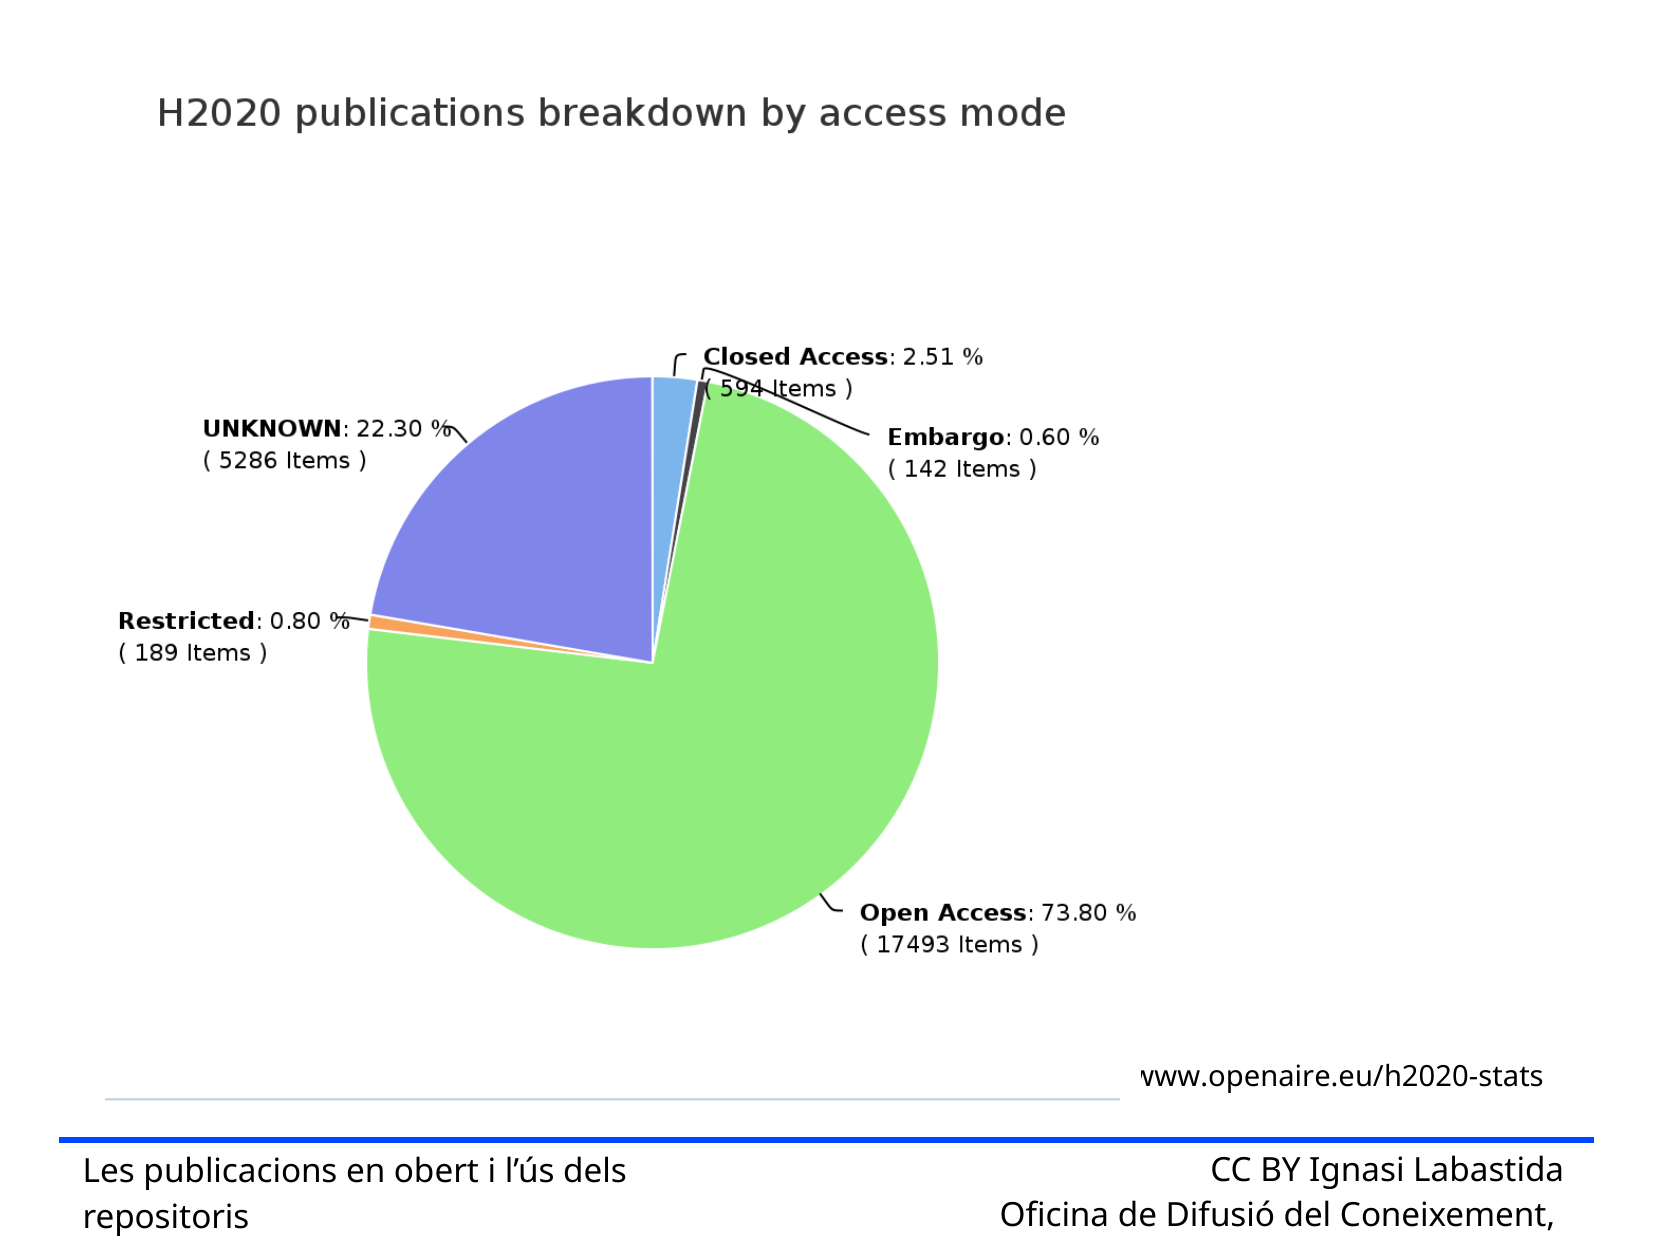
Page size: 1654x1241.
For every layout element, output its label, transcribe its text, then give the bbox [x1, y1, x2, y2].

text_box https://www.openaire.eu/h2020-stats [1141, 1018, 1560, 1123]
picture [84, 73, 1141, 1130]
